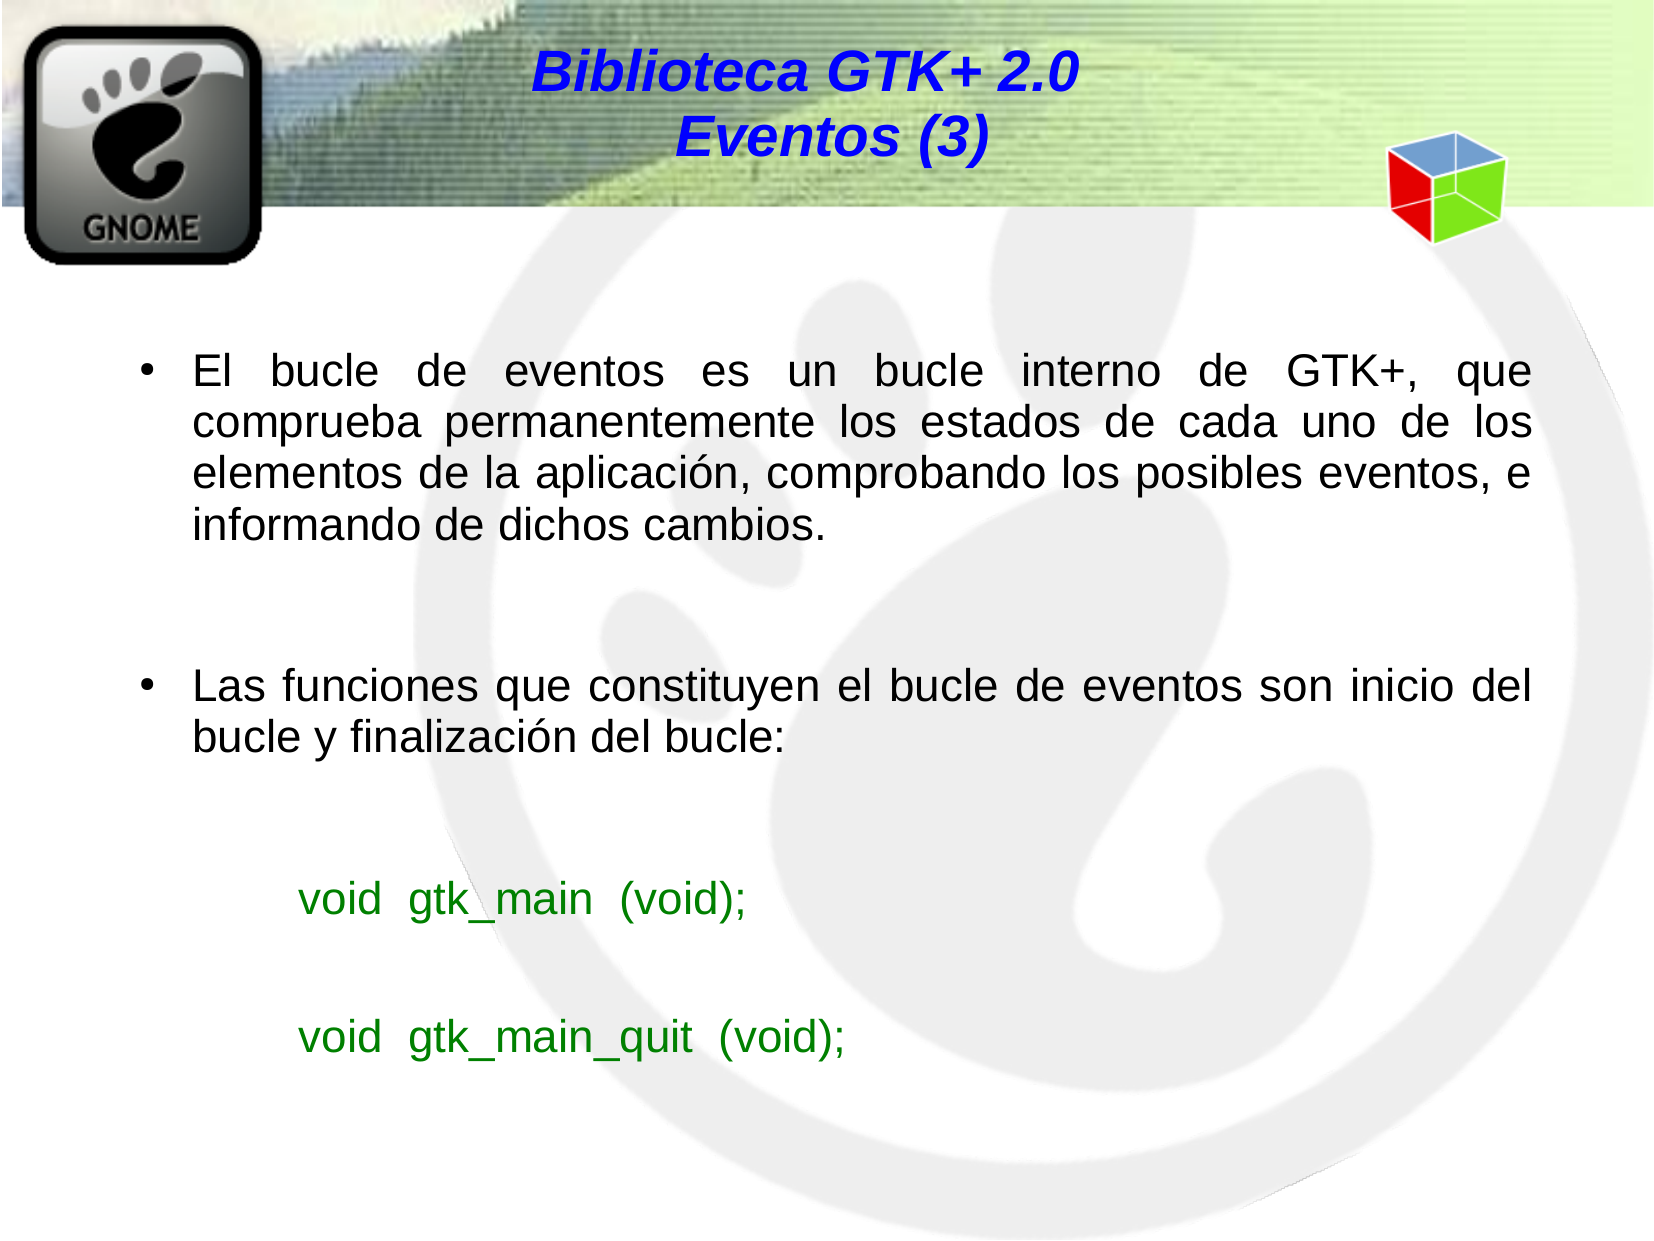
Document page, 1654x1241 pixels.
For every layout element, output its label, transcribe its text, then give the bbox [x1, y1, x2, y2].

list El bucle de eventos es un bucle interno de GTK+, que comprueba permanentemente los estados de cada uno de los elementos de la aplicación, comprobando los posibles eventos, e informando de dichos cambios. Las funciones que constituyen el bucle de eventos son inicio del bucle y finalización del bucle: void gtk_main (void); void gtk_main_quit (void); [121, 344, 1534, 1127]
picture [2, 0, 1654, 1240]
title Biblioteca GTK+ 2.0 Eventos (3) [236, 0, 1359, 208]
